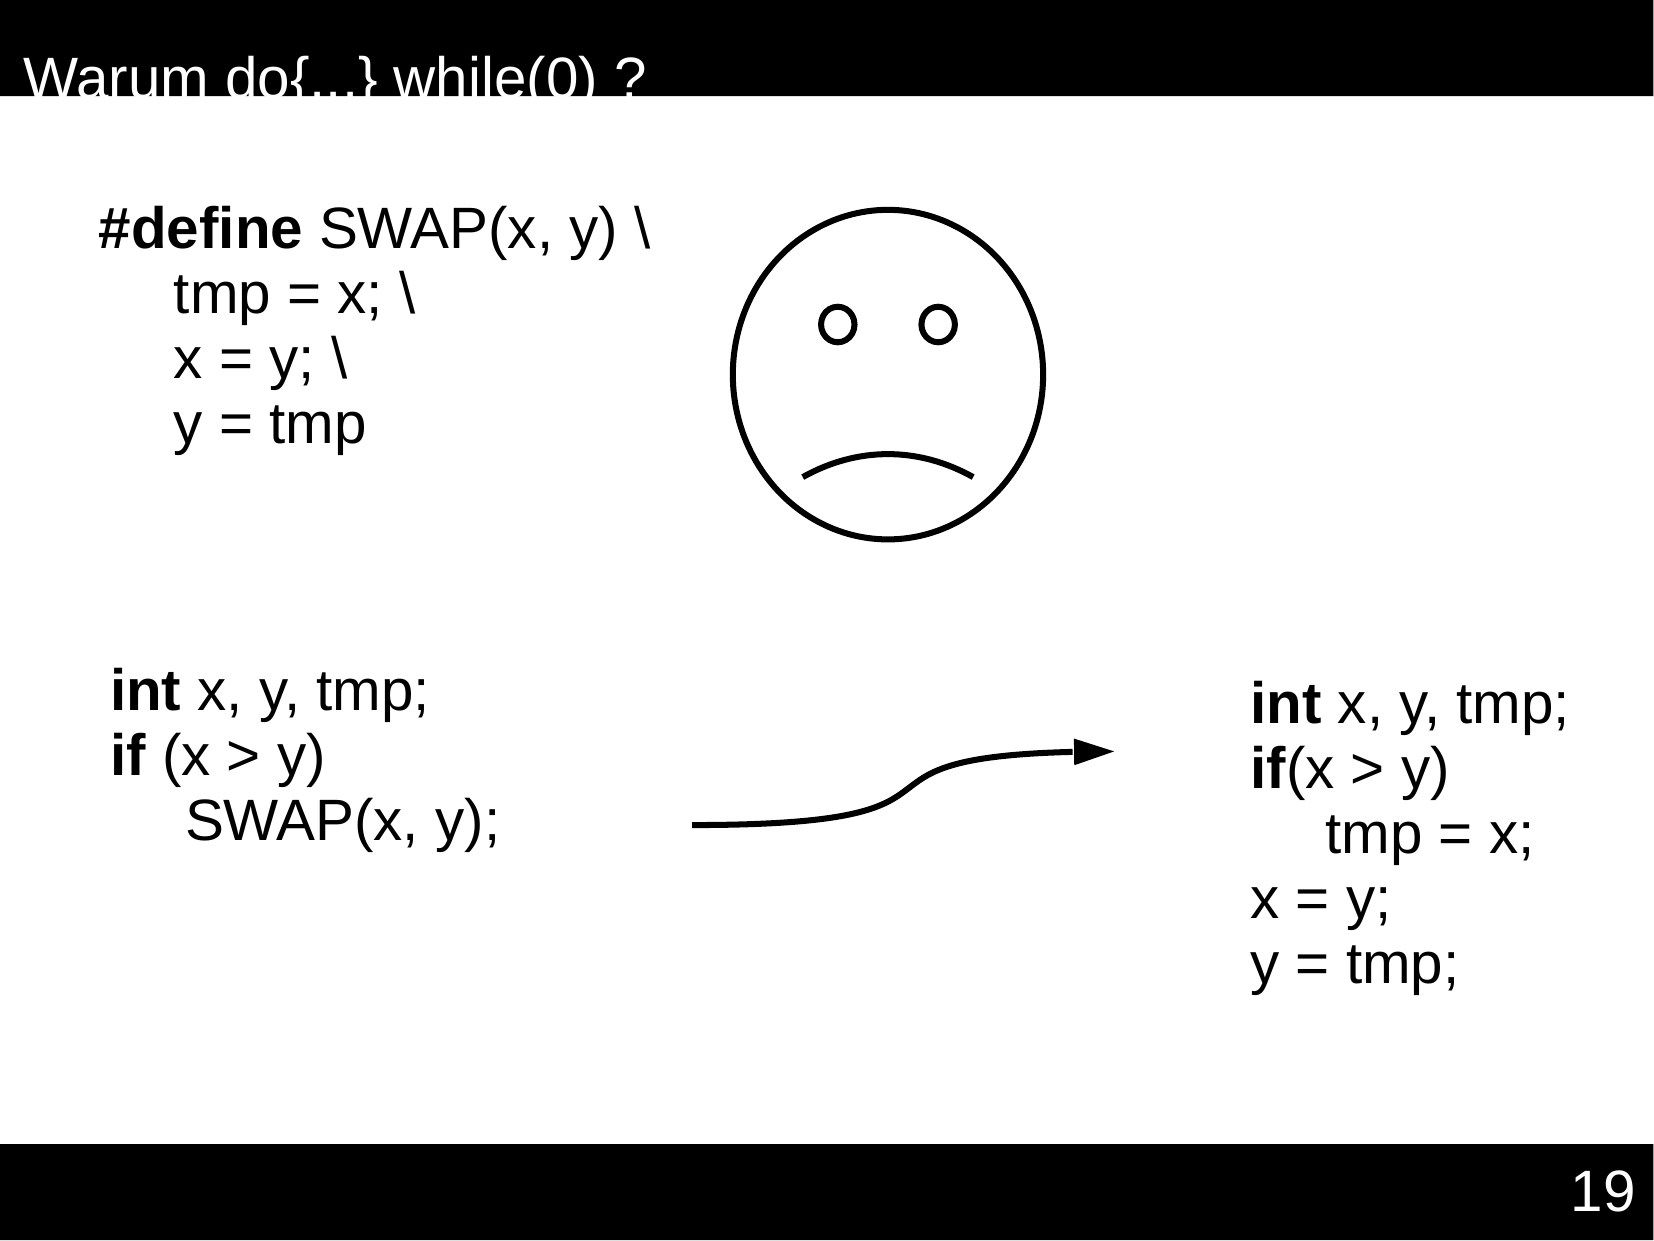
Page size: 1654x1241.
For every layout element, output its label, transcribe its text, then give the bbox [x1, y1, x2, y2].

text_box Warum do{...} while(0) ? [8, 5, 766, 94]
text_box int x, y, tmp; if(x > y) tmp = x; x = y; y = tmp; [1235, 663, 1654, 1071]
text_box int x, y, tmp; if (x > y) SWAP(x, y); [95, 650, 677, 913]
text_box #define SWAP(x, y) \ tmp = x; \ x = y; \ y = tmp [84, 187, 1654, 631]
